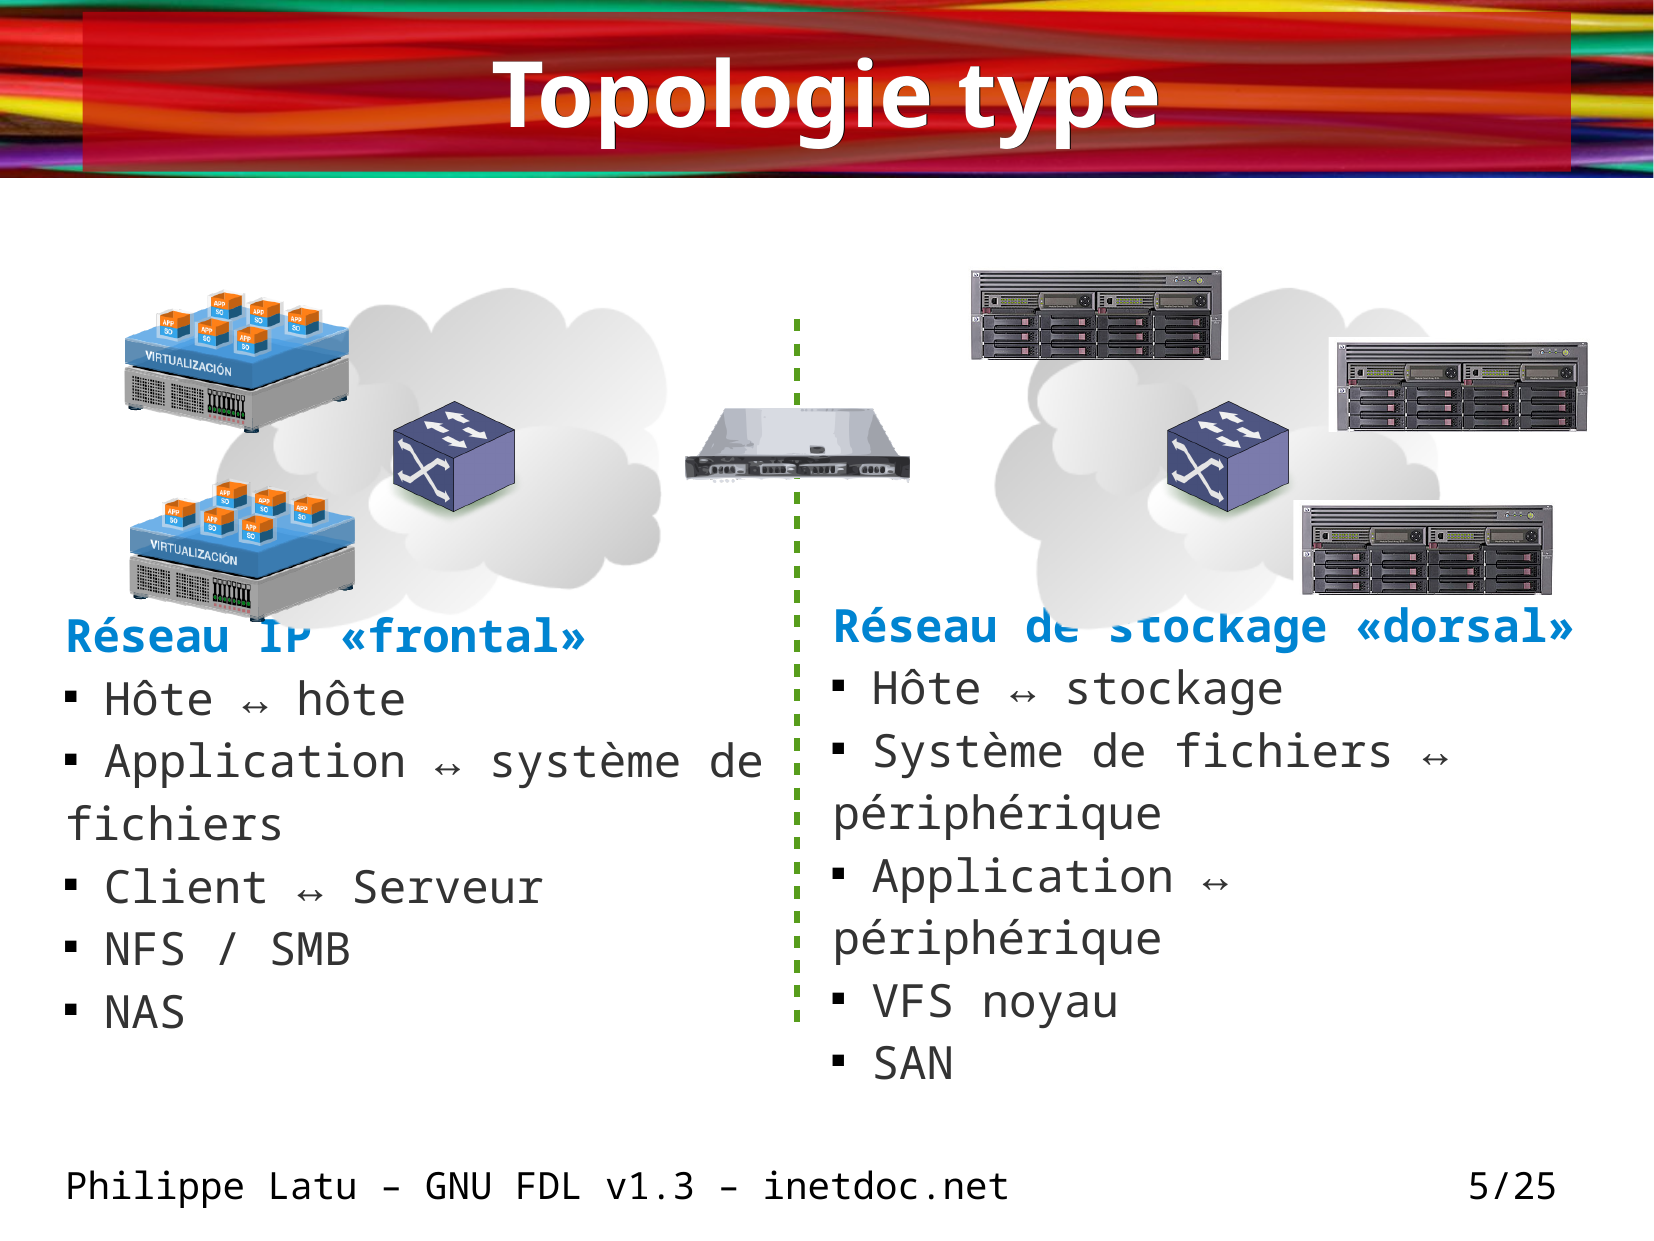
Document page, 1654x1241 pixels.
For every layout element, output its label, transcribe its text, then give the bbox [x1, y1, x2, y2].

title Topologie type [82, 11, 1571, 172]
picture [956, 265, 1595, 644]
picture [124, 283, 910, 644]
text_box Réseau IP «frontal» Hôte ↔ hôte Application ↔ système de fichiers Client ↔ Serveur NFS / SMB NAS [59, 613, 798, 1032]
text_box Philippe Latu – GNU FDL v1.3 – inetdoc.net <numéro>/25 [59, 1133, 1595, 1237]
text_box Réseau de stockage «dorsal» Hôte ↔ stockage Système de fichiers ↔ périphérique Application ↔ périphérique VFS noyau SAN [826, 605, 1589, 1081]
picture [0, 0, 1654, 178]
